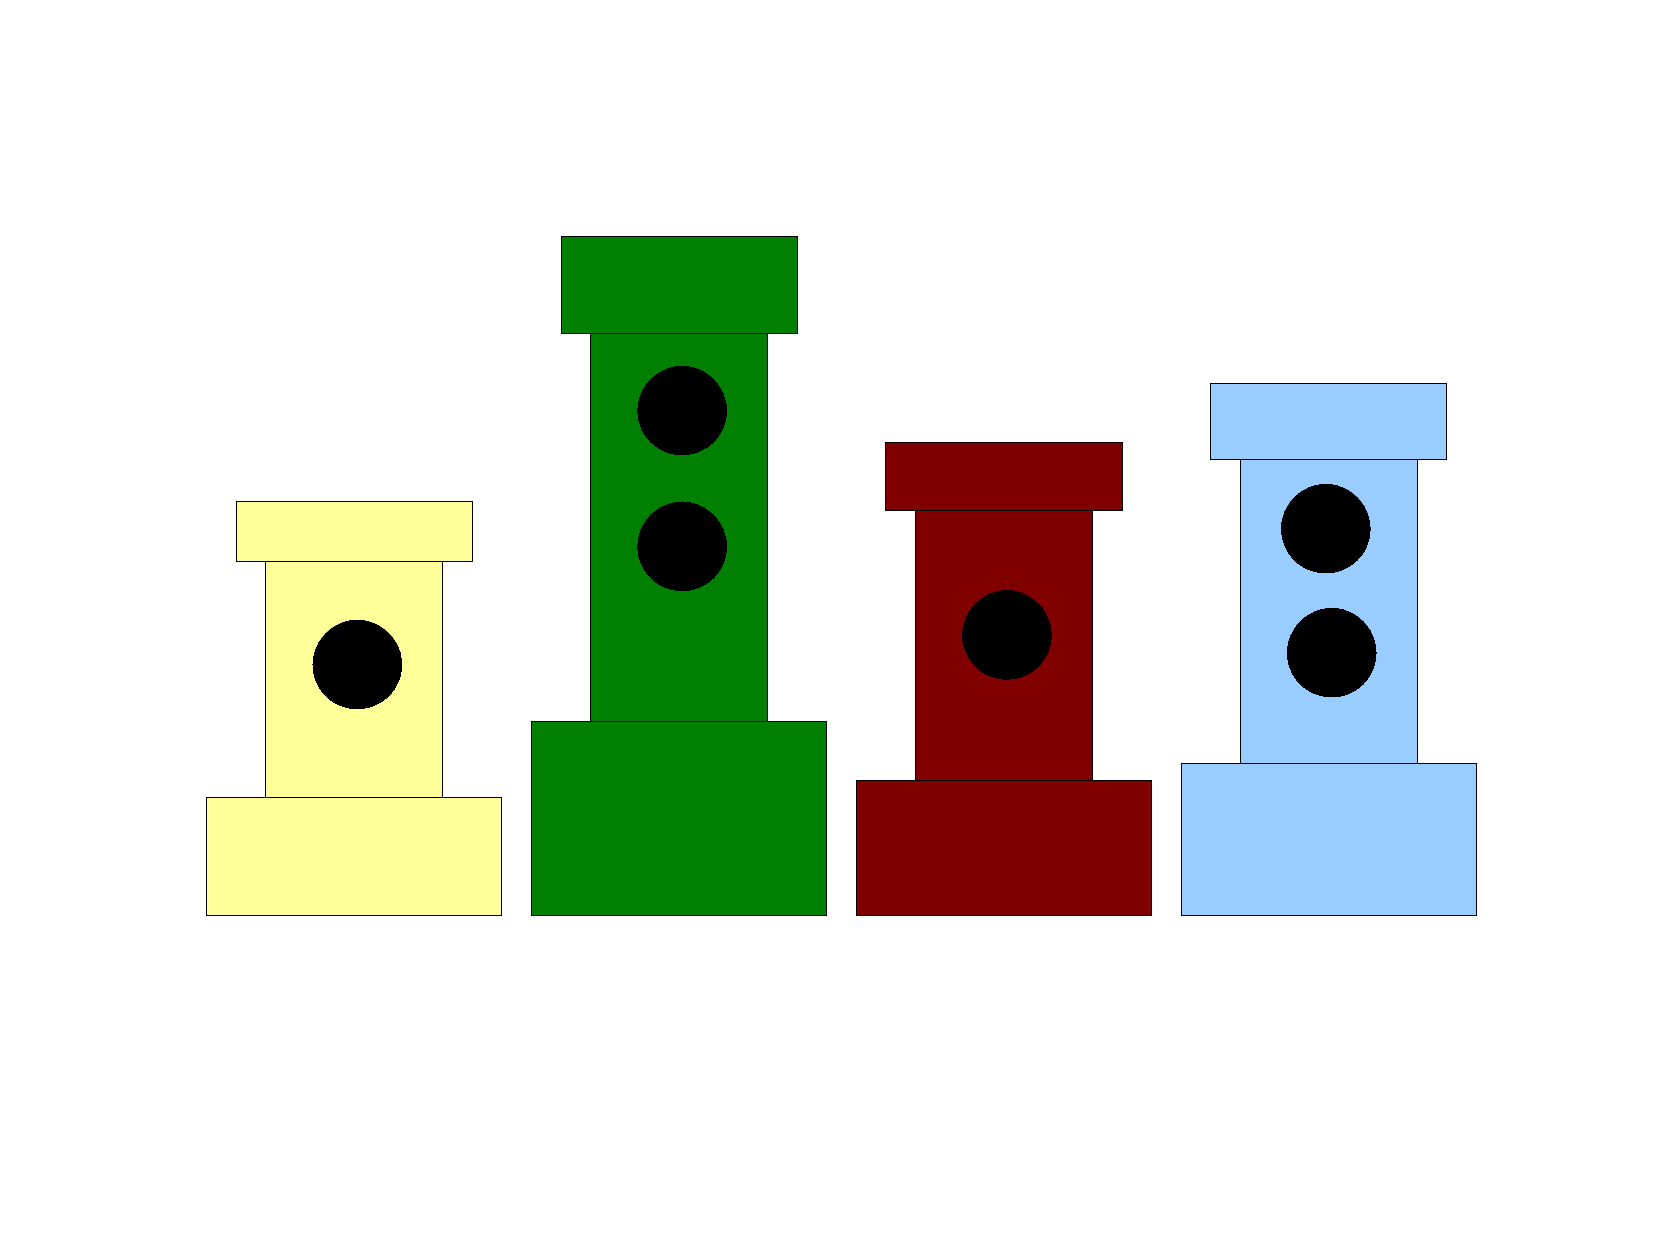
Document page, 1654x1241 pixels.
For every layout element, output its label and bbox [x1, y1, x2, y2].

text_box [856, 442, 1152, 916]
text_box [531, 236, 827, 916]
text_box [1181, 383, 1477, 916]
text_box [206, 501, 502, 916]
